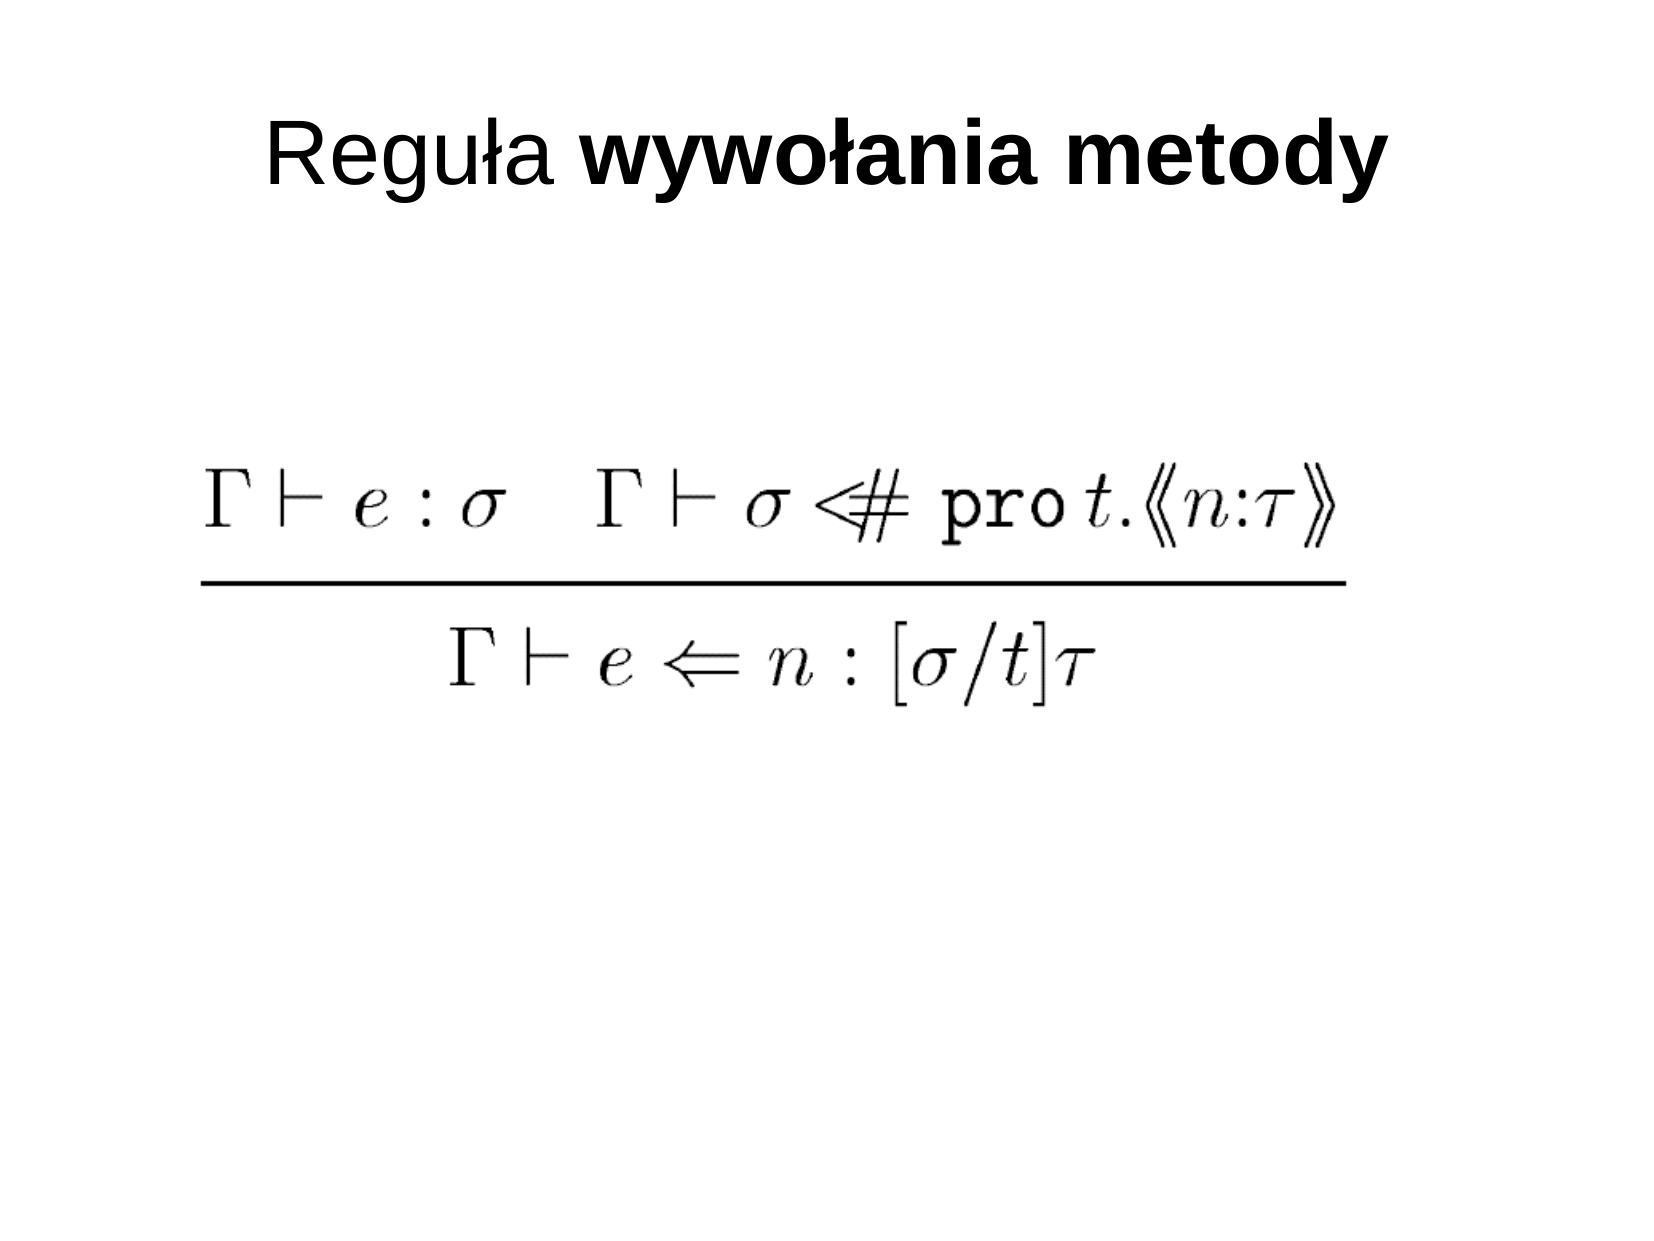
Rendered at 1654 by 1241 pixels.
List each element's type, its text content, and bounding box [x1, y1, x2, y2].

picture [182, 418, 1364, 764]
title Reguła wywołania metody [82, 49, 1571, 257]
